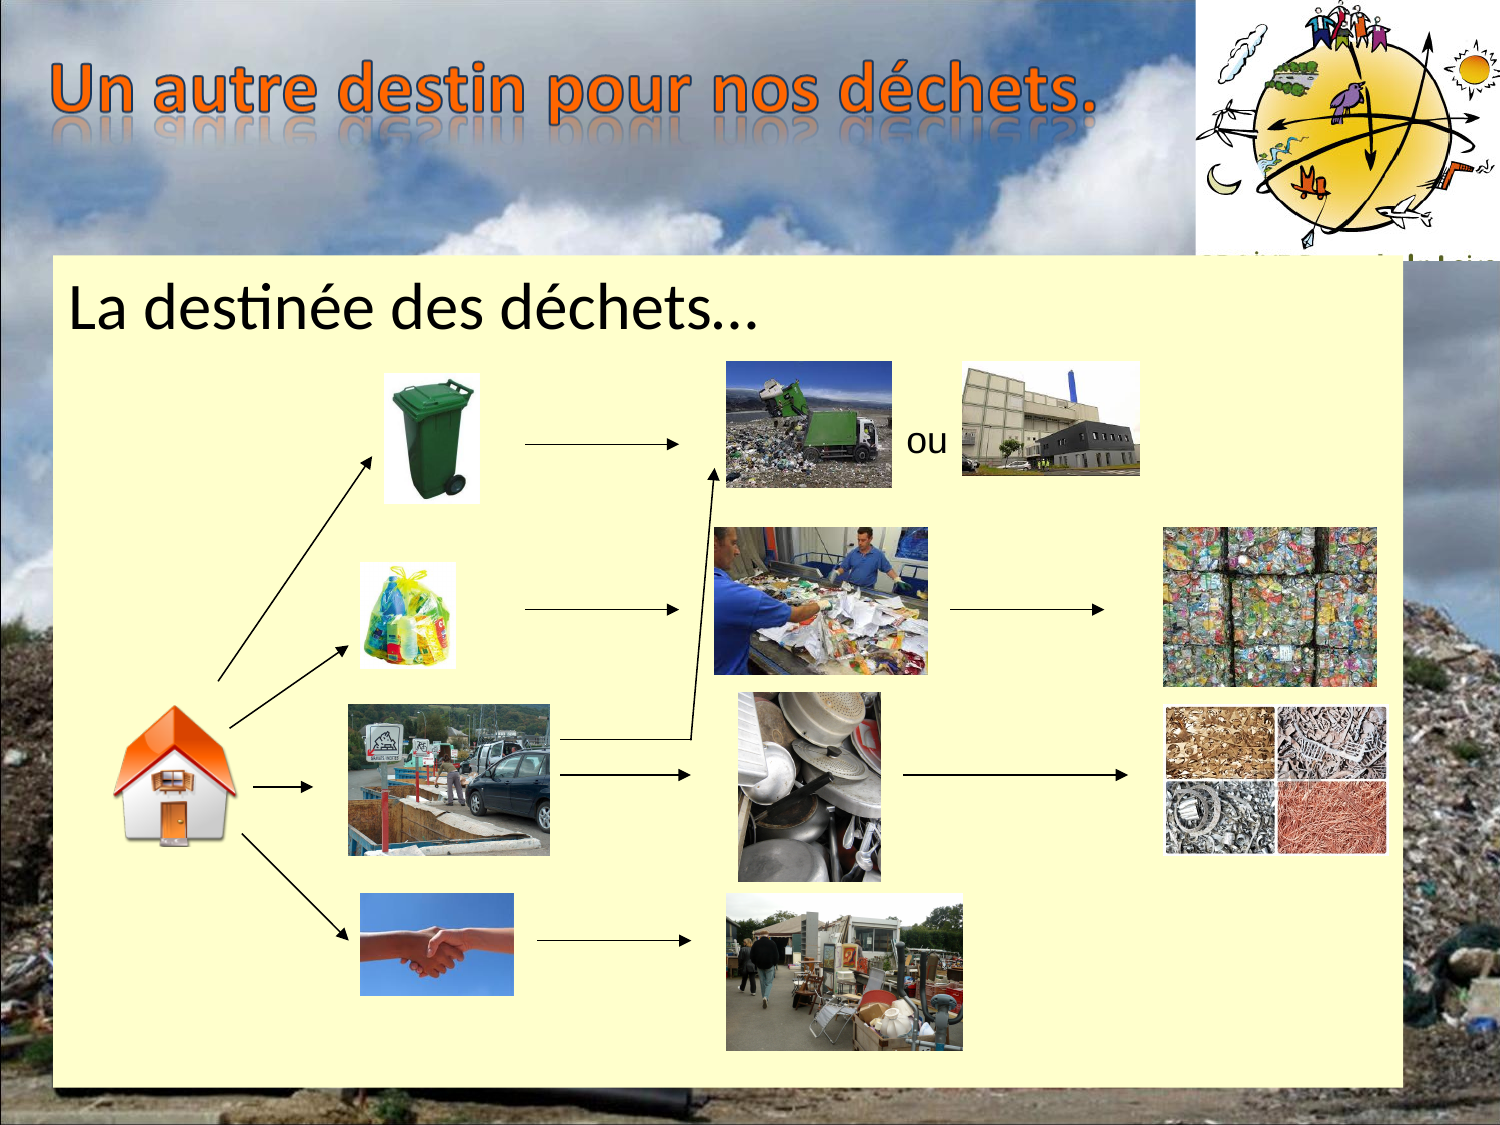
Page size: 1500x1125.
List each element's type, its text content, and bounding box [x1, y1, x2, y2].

list La destinée des déchets… [53, 255, 1404, 1088]
text_box ou [891, 408, 998, 470]
picture [0, 0, 1500, 1125]
